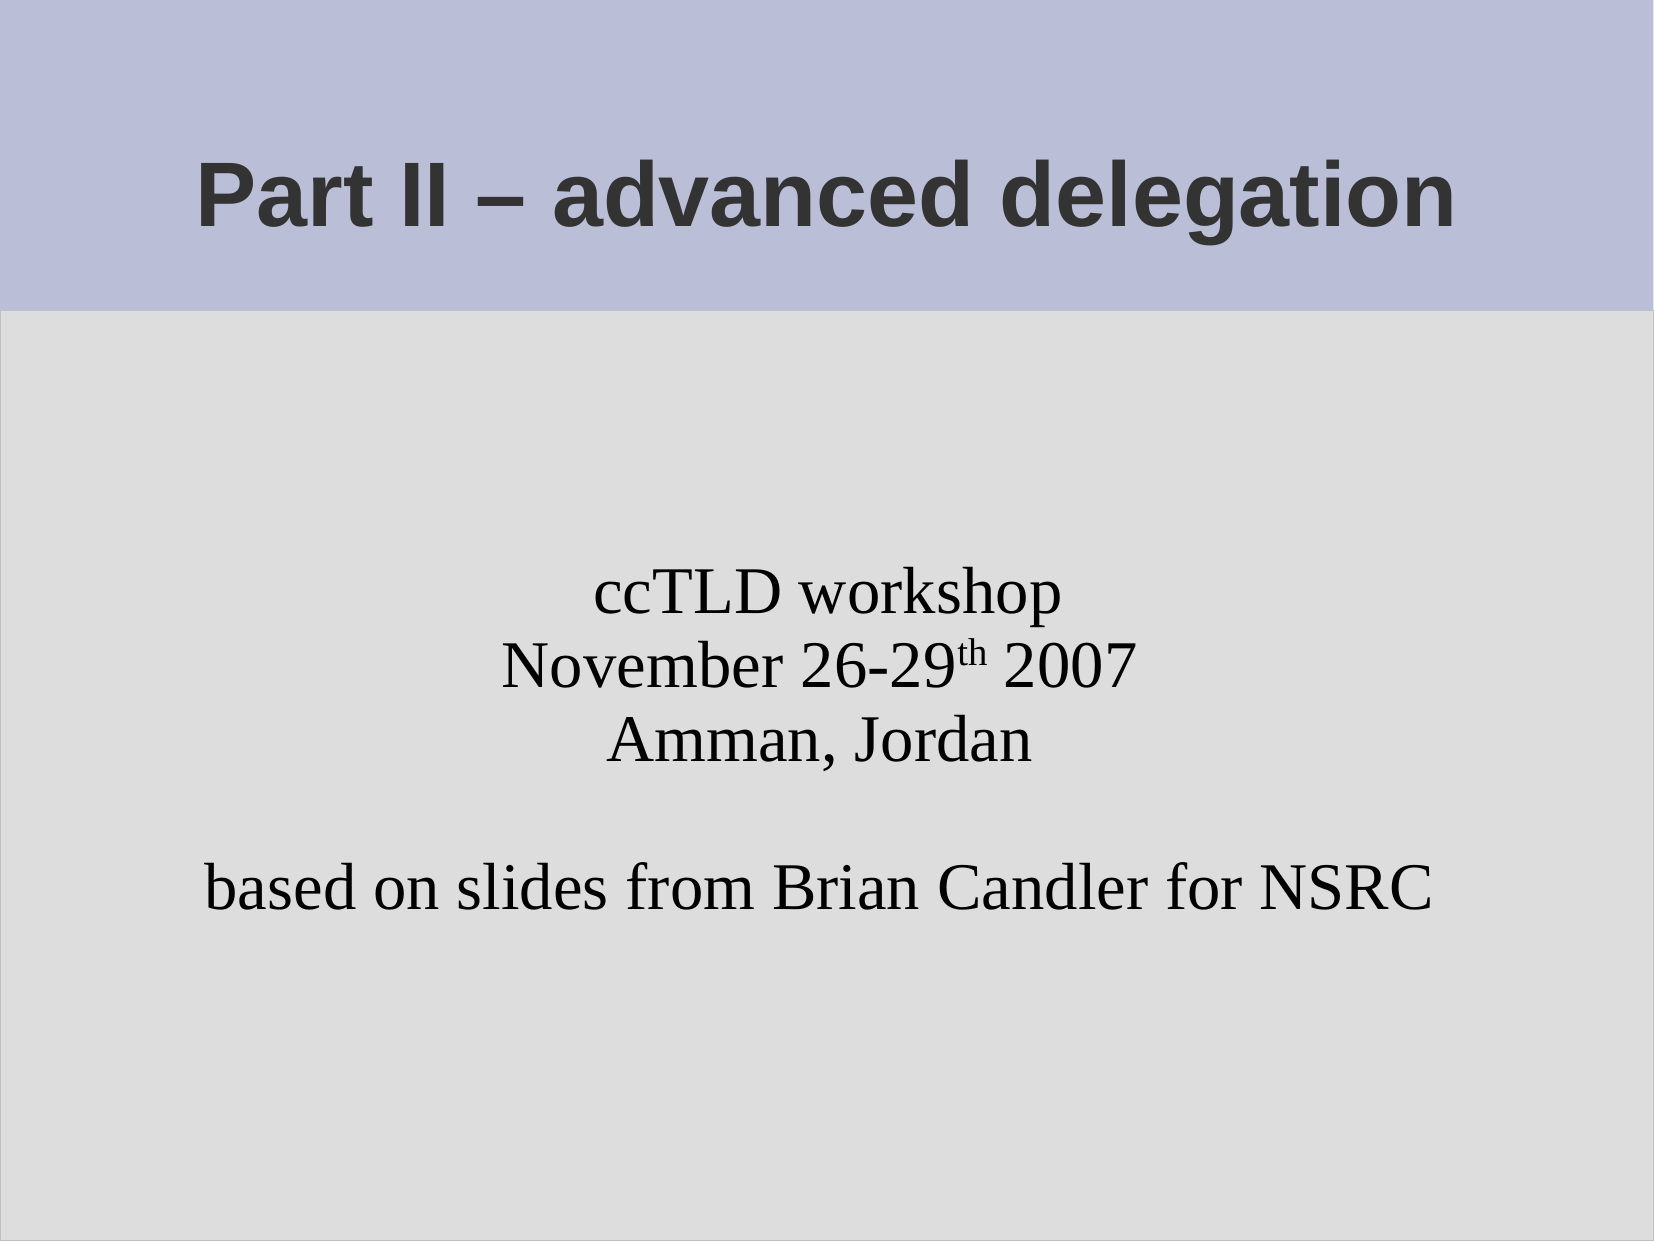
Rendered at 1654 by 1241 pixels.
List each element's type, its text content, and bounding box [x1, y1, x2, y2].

title Part II – advanced delegation [121, 91, 1534, 299]
subtitle ccTLD workshop November 26-29th 2007 Amman, Jordan based on slides from Brian Candler for NSRC [113, 348, 1527, 1130]
